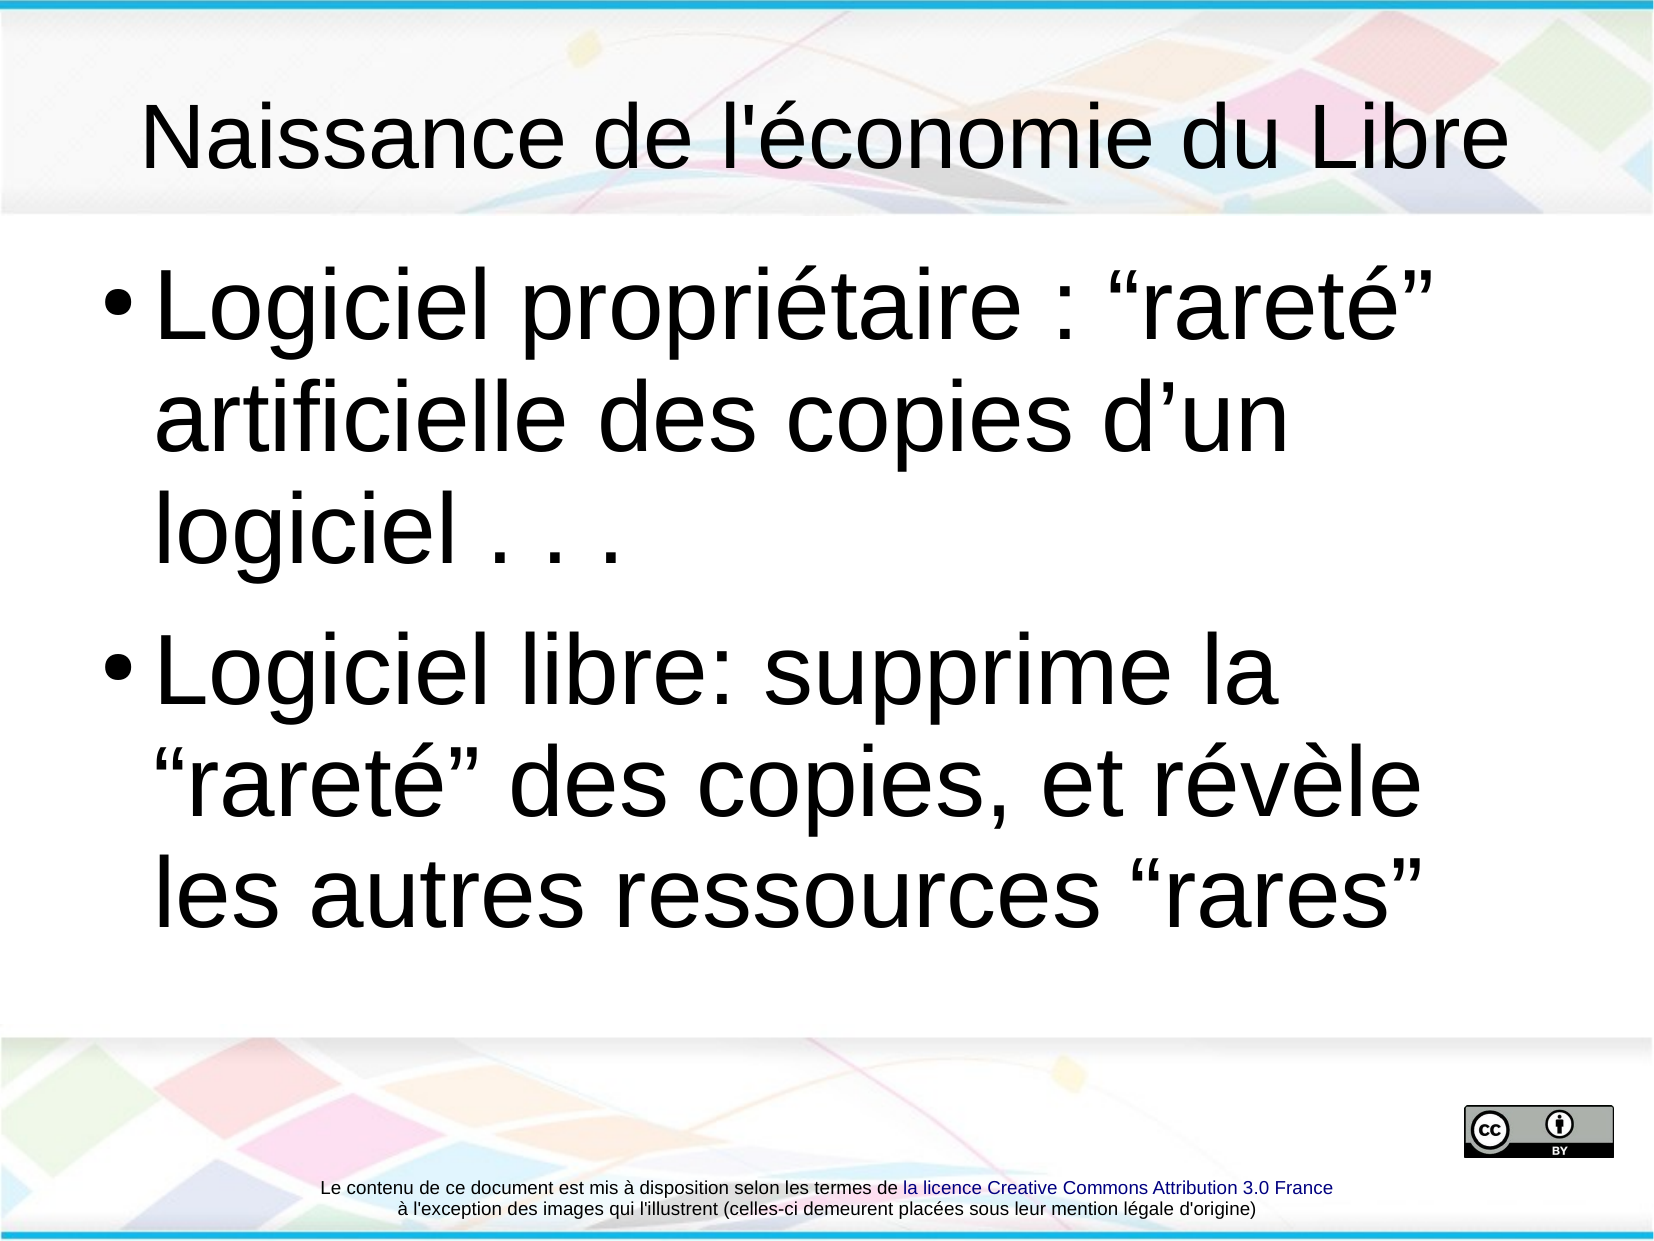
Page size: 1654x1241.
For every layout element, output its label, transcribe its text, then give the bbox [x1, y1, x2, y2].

picture [0, 1024, 1654, 1241]
list Logiciel propriétaire : “rareté” artificielle des copies d’un logiciel . . . Logiciel libre: supprime la “rareté” des copies, et révèle les autres ressources “rares” [82, 249, 1538, 969]
title Naissance de l'économie du Libre [82, 49, 1571, 225]
picture [0, 0, 1654, 216]
